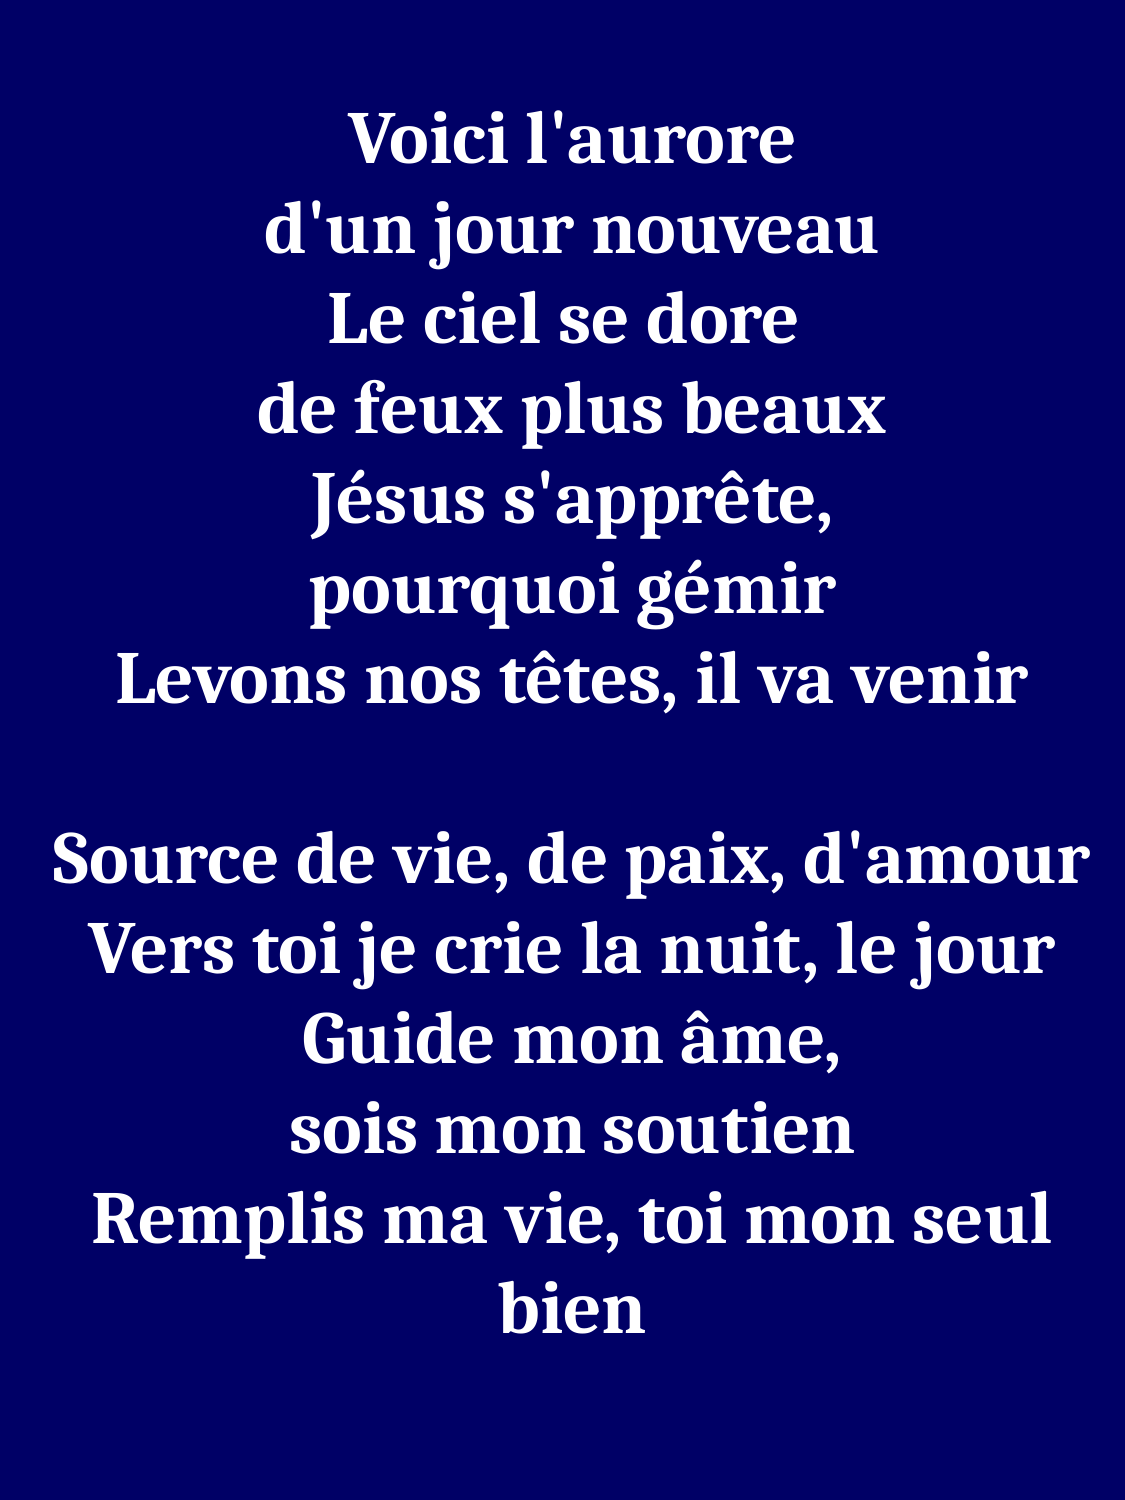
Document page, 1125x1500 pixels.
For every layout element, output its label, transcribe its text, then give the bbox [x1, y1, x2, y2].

text_box Voici l'aurore d'un jour nouveau Le ciel se dore de feux plus beaux Jésus s'apprête, pourquoi gémir Levons nos têtes, il va venir Source de vie, de paix, d'amour Vers toi je crie la nuit, le jour Guide mon âme, sois mon soutien Remplis ma vie, toi mon seul bien [0, 35, 1125, 1439]
